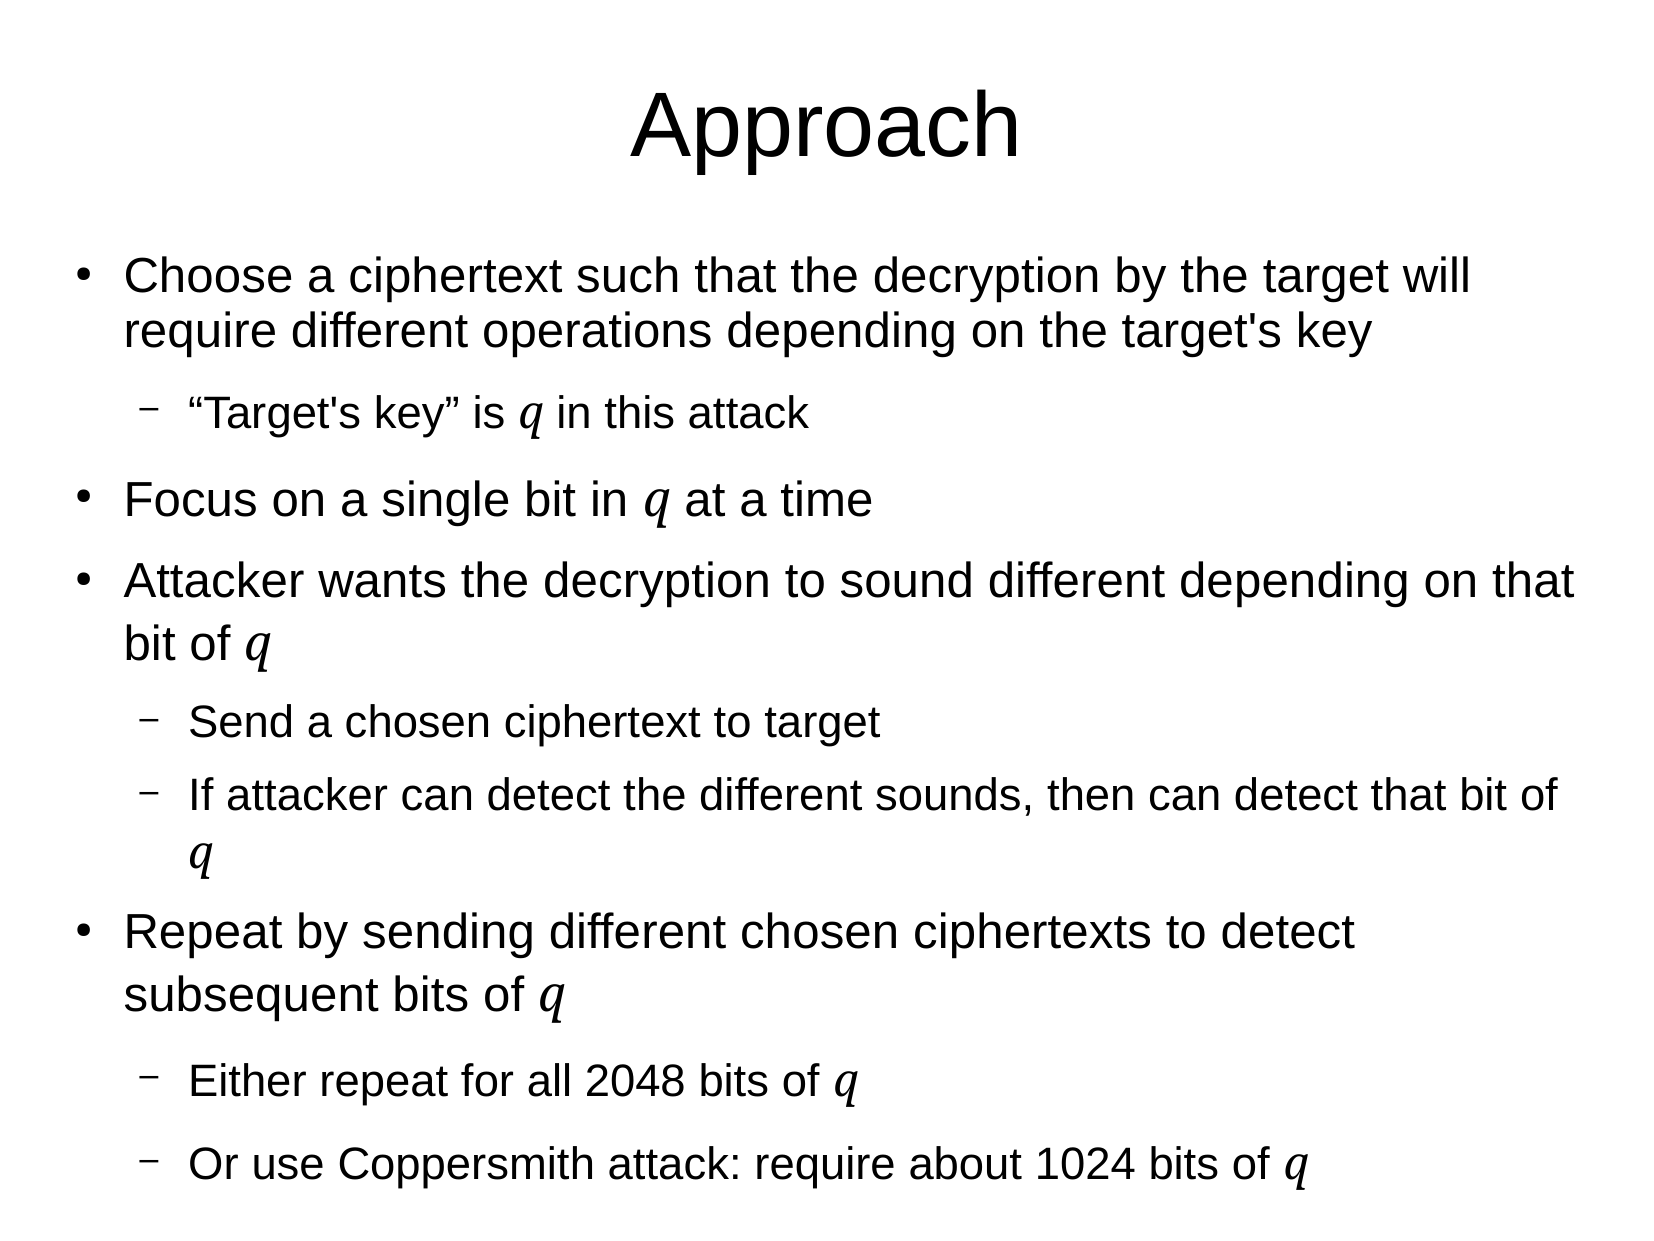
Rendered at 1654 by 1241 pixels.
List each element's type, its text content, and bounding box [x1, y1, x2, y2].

list Choose a ciphertext such that the decryption by the target will require different operations depending on the target's key “Target's key” is q in this attack Focus on a single bit in q at a time Attacker wants the decryption to sound different depending on that bit of q Send a chosen ciphertext to target If attacker can detect the different sounds, then can detect that bit of q Repeat by sending different chosen ciphertexts to detect subsequent bits of q Either repeat for all 2048 bits of q Or use Coppersmith attack: require about 1024 bits of q [59, 248, 1595, 1205]
title Approach [82, 49, 1571, 201]
